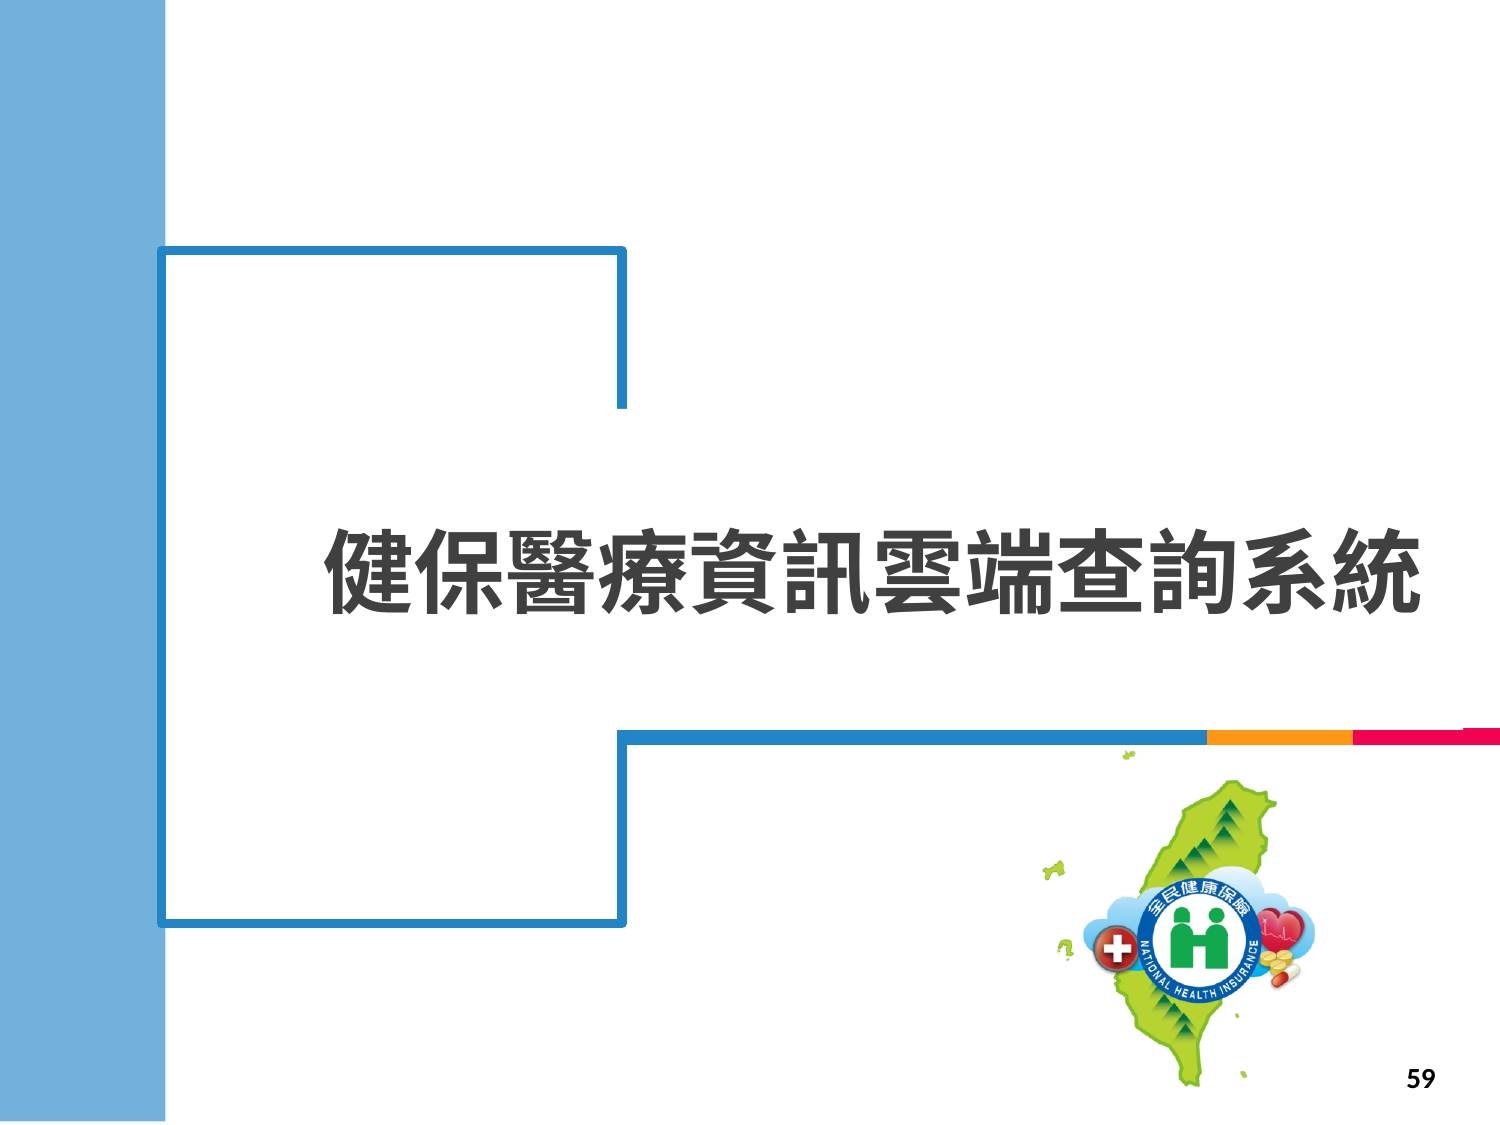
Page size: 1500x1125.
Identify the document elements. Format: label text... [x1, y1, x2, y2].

picture [998, 724, 1359, 1113]
text_box <編號> [1391, 1043, 1482, 1113]
list 健保醫療資訊雲端查詢系統 [169, 408, 1464, 730]
text_box [0, 0, 165, 1121]
